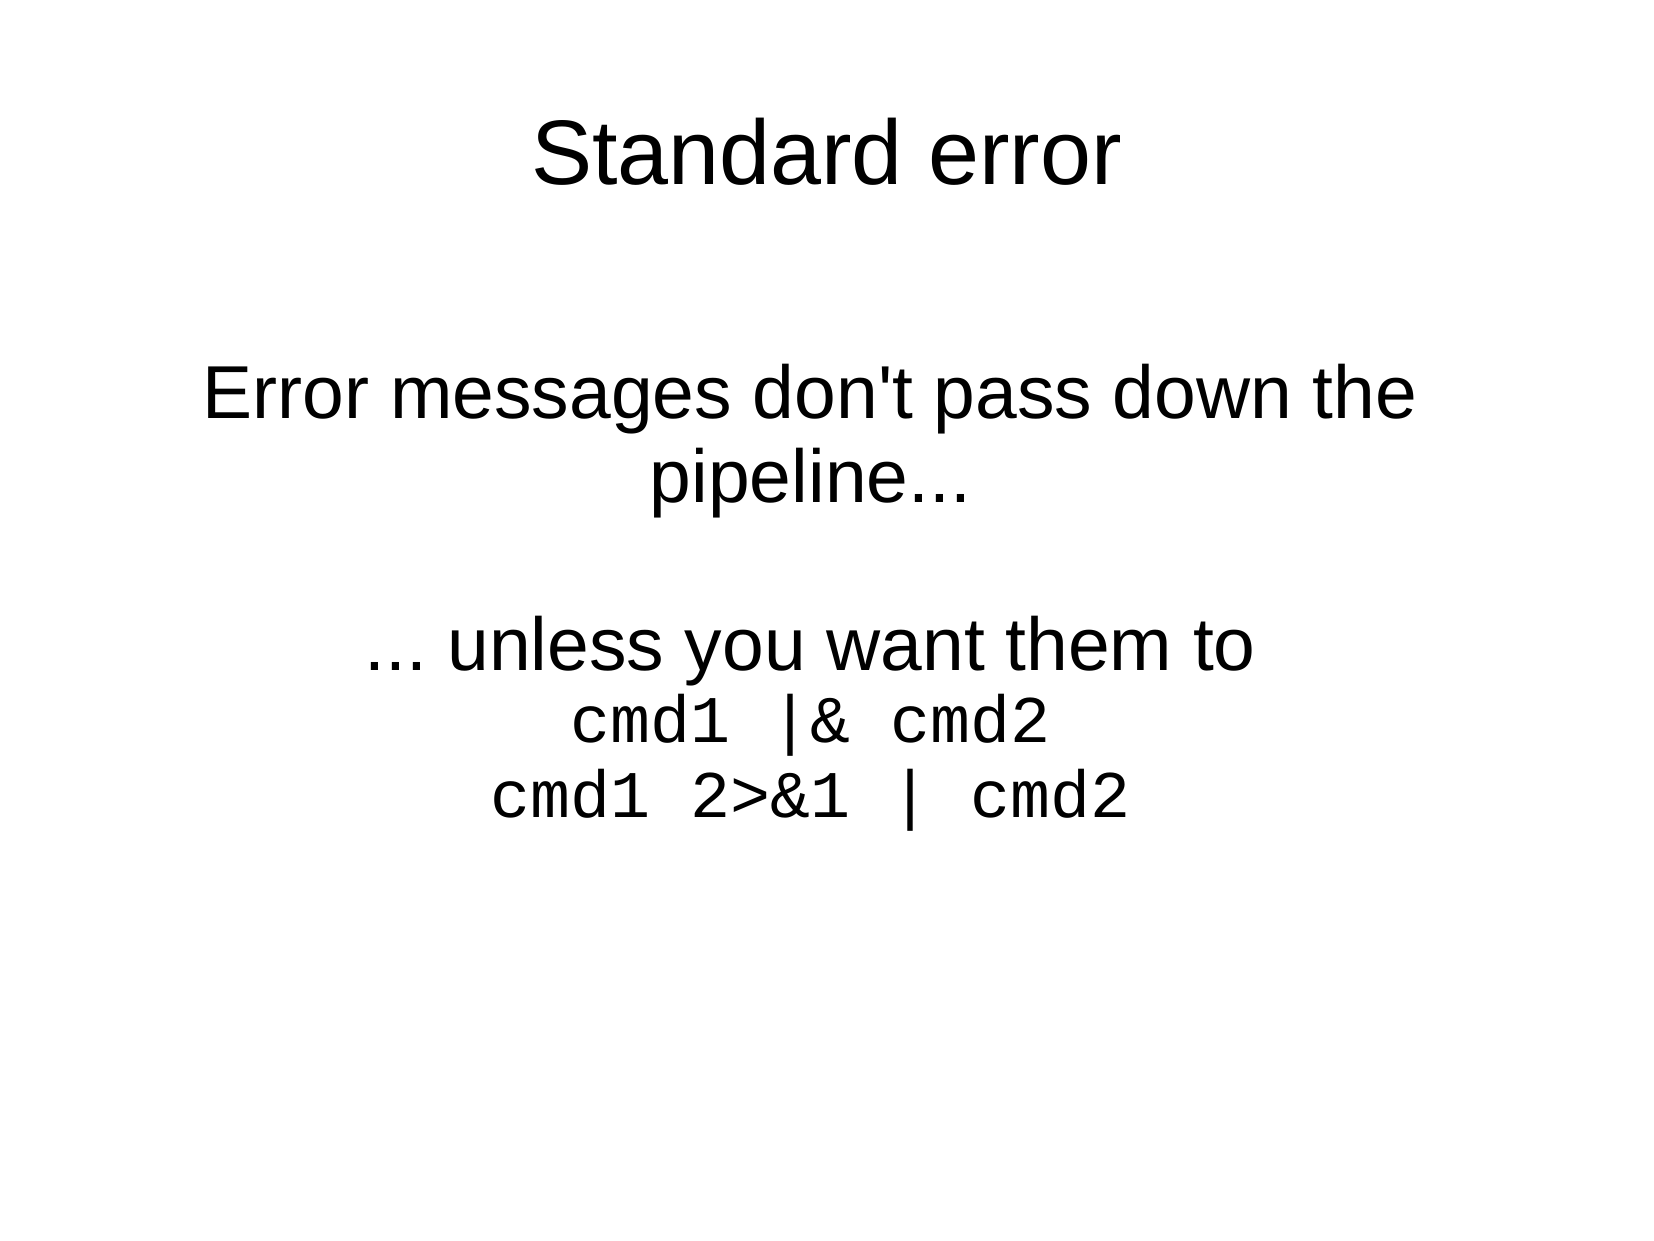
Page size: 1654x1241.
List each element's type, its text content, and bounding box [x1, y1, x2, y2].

text_box Error messages don't pass down the pipeline... ... unless you want them to cmd1 |& cmd2 cmd1 2>&1 | cmd2 [82, 290, 1538, 1010]
title Standard error [82, 49, 1571, 257]
